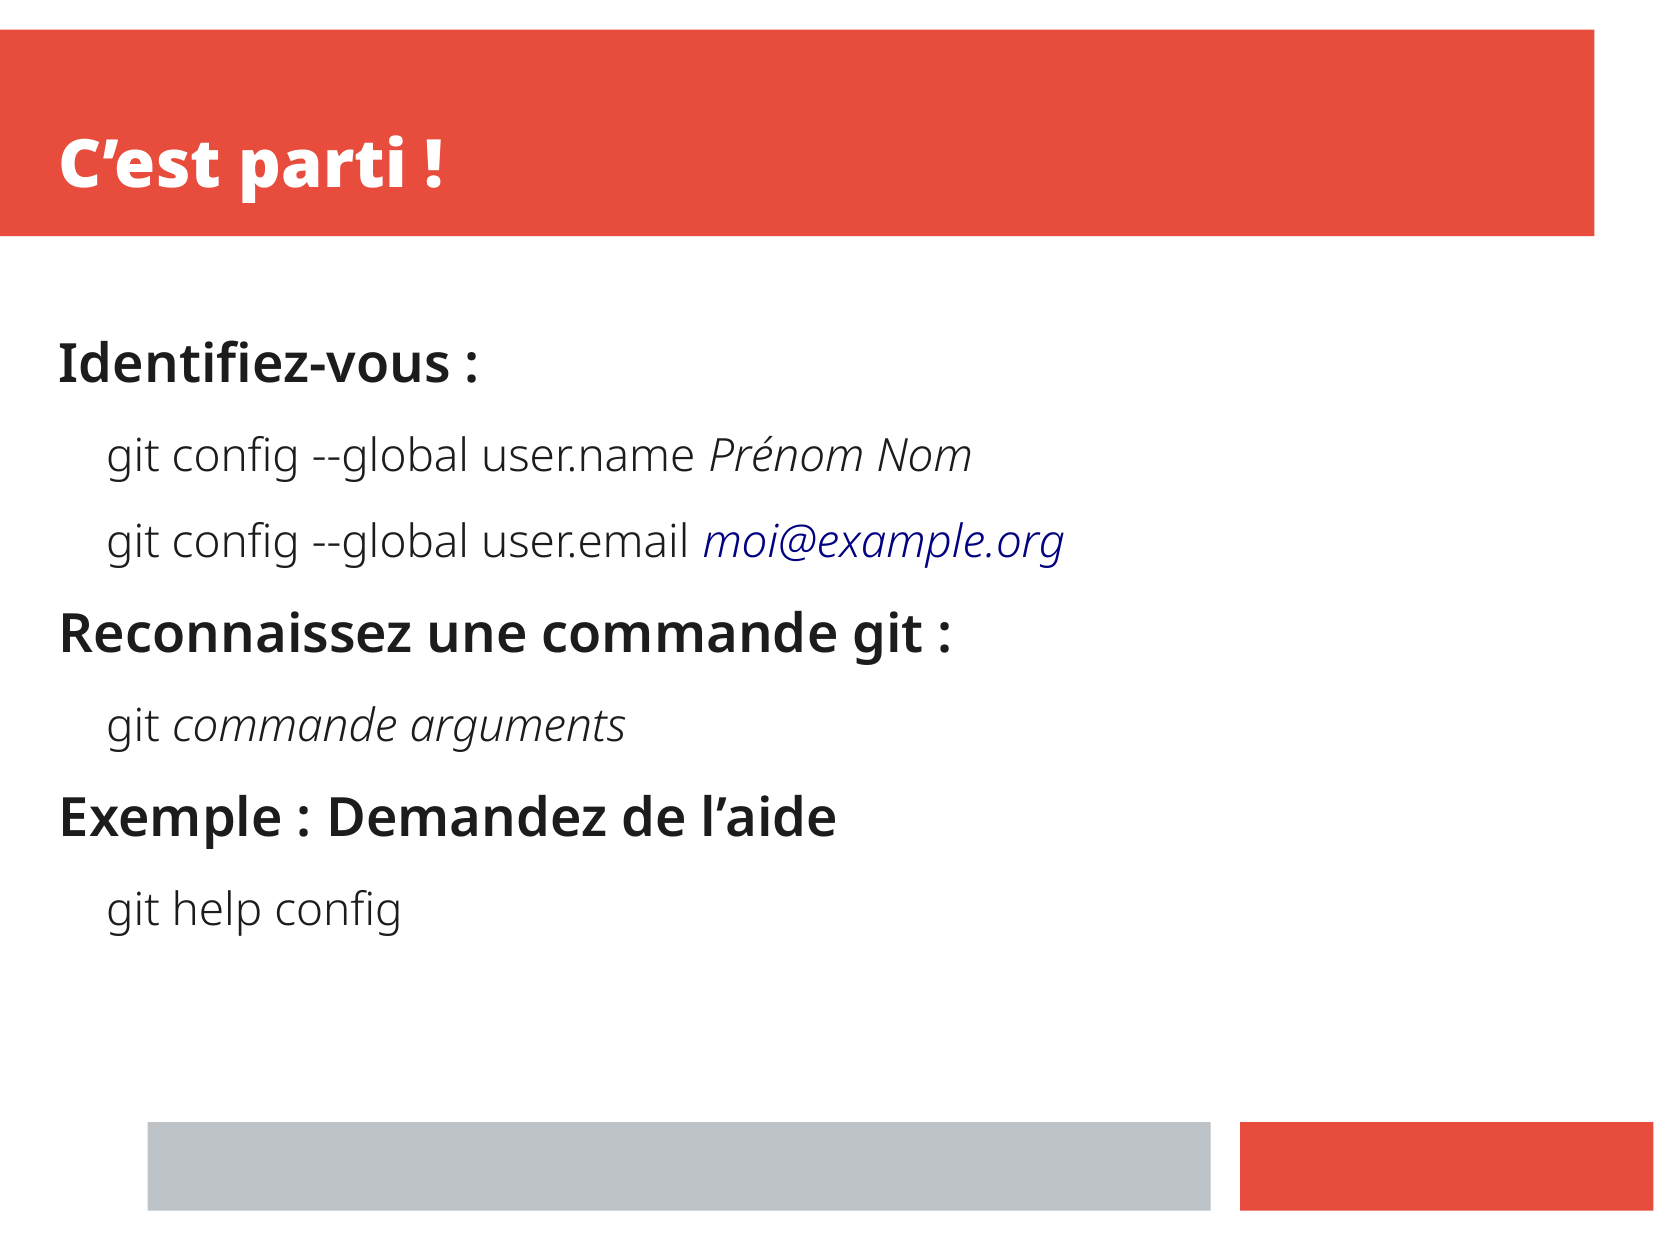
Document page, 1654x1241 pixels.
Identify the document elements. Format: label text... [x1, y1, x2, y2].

title C’est parti ! [59, 59, 1595, 207]
list Identifiez-vous : git config --global user.name Prénom Nom git config --global user.email moi@example.org Reconnaissez une commande git : git commande arguments Exemple : Demandez de l’aide git help config [59, 324, 1565, 1093]
